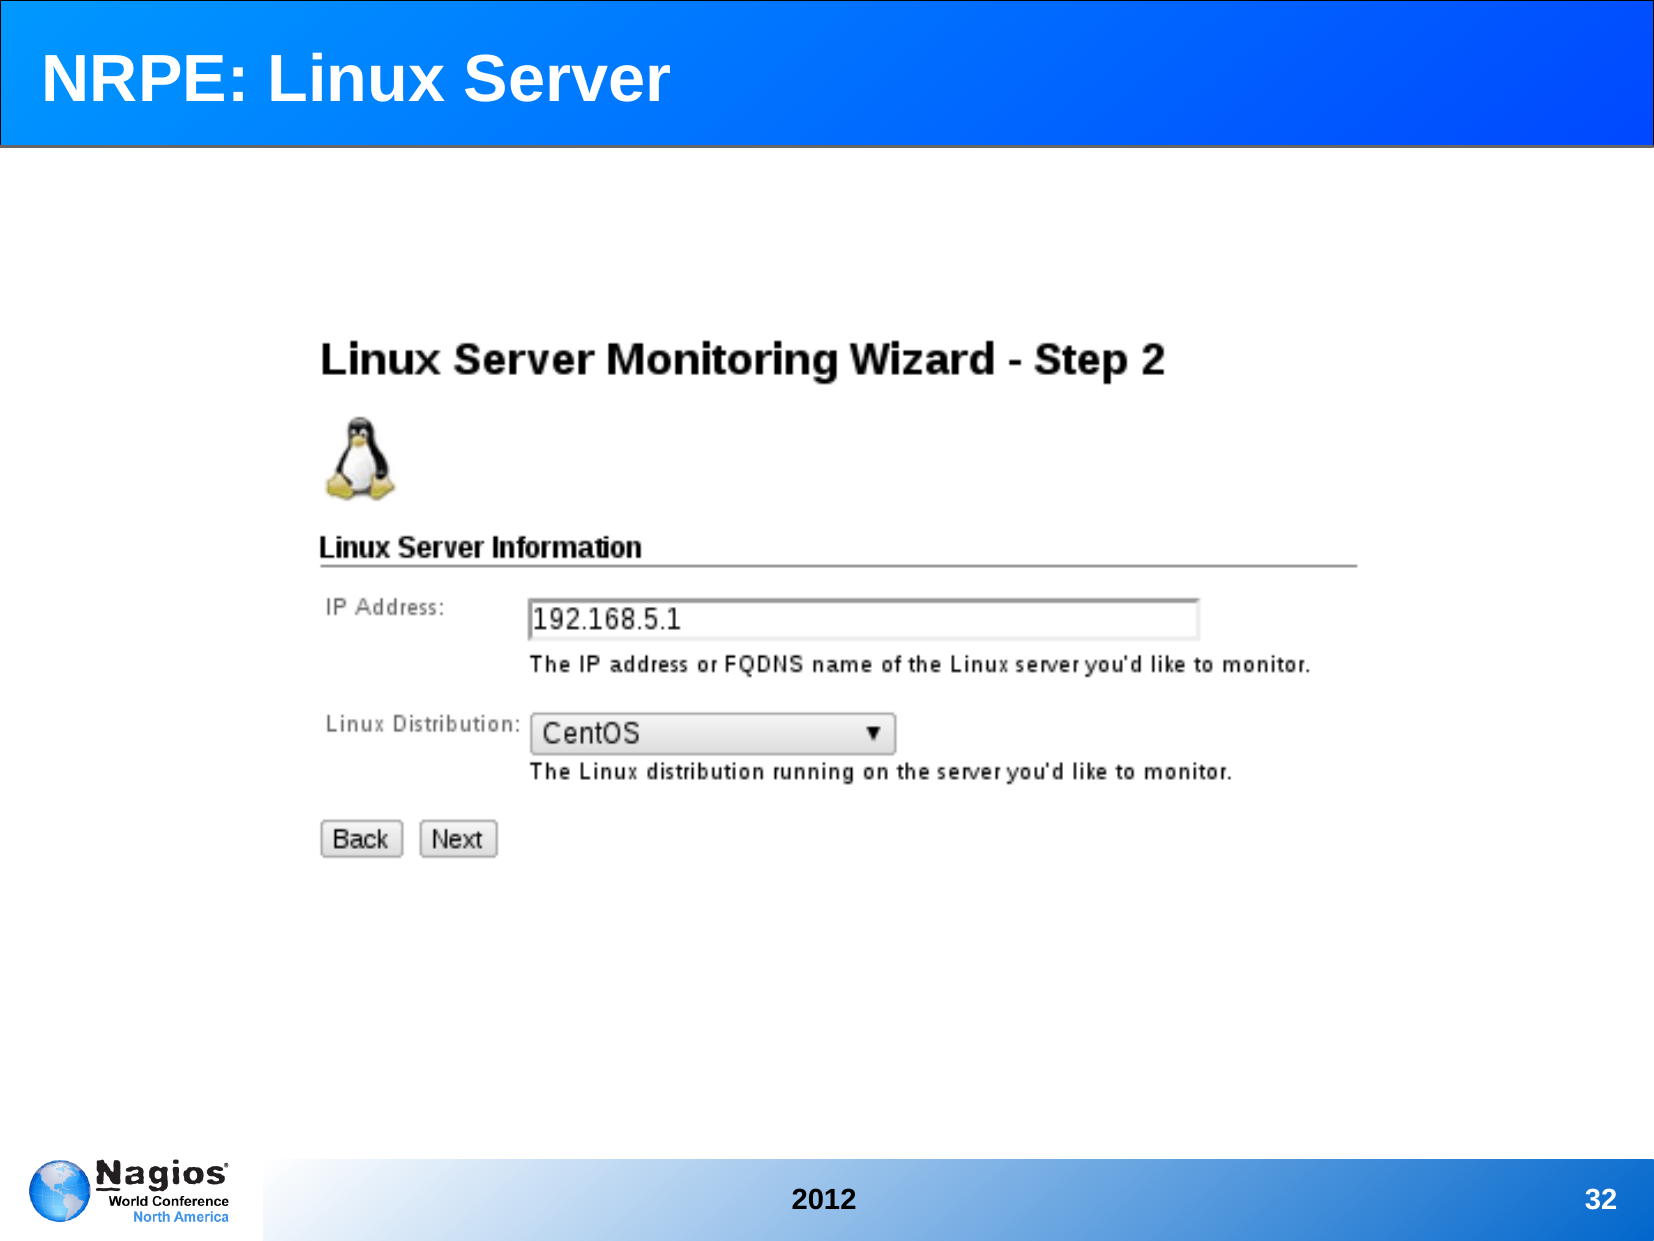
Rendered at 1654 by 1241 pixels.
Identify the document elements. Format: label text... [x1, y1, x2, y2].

title NRPE: Linux Server [41, 36, 1248, 120]
picture [29, 1159, 229, 1235]
picture [282, 325, 1374, 868]
